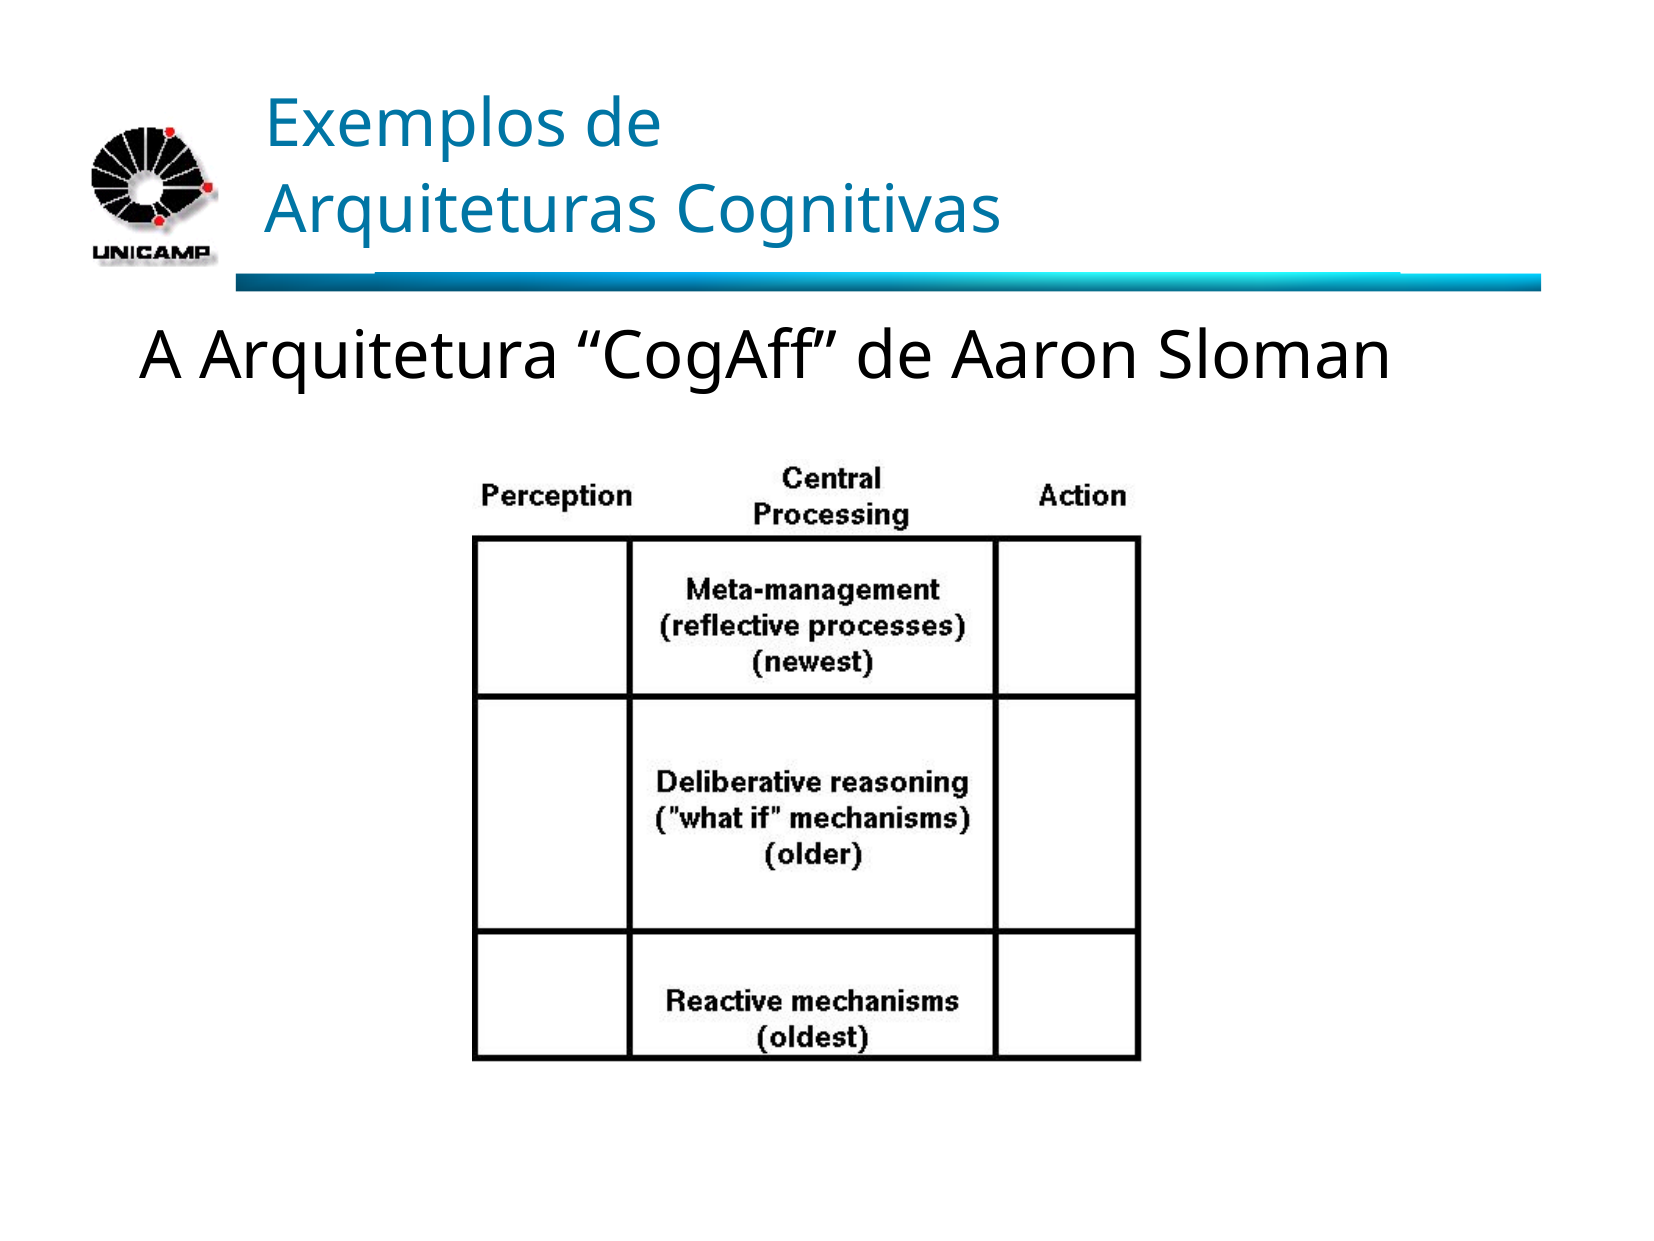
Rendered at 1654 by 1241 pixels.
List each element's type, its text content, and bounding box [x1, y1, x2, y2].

title Exemplos de Arquiteturas Cognitivas [264, 42, 1534, 250]
list A Arquitetura “CogAff” de Aaron Sloman [121, 309, 1534, 1167]
picture [125, 272, 1654, 295]
